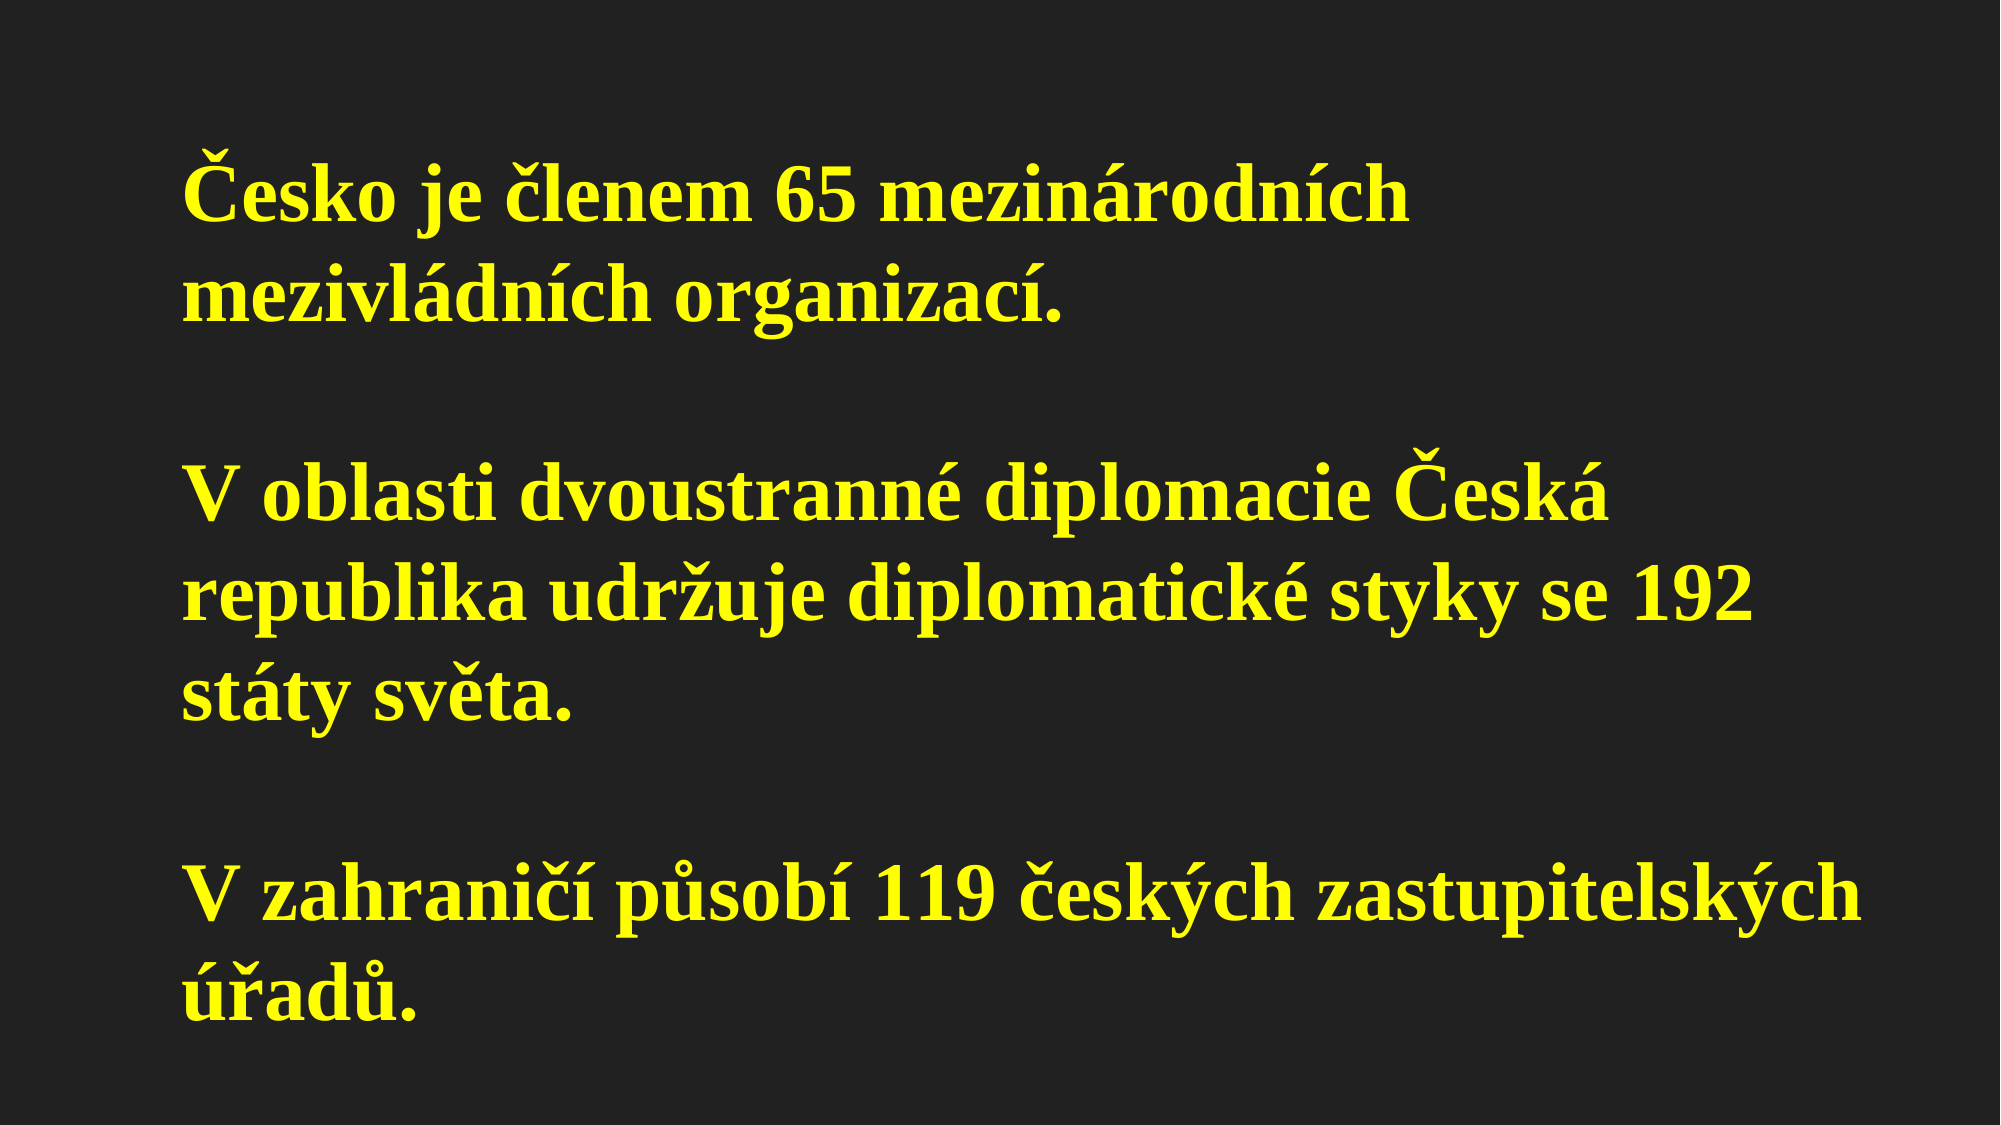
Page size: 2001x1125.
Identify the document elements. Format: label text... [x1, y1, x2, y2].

text_box Česko je členem 65 mezinárodních mezivládních organizací. V oblasti dvoustranné diplomacie Česká republika udržuje diplomatické styky se 192 státy světa. V zahraničí působí 119 českých zastupitelských úřadů. [166, 130, 1918, 1045]
